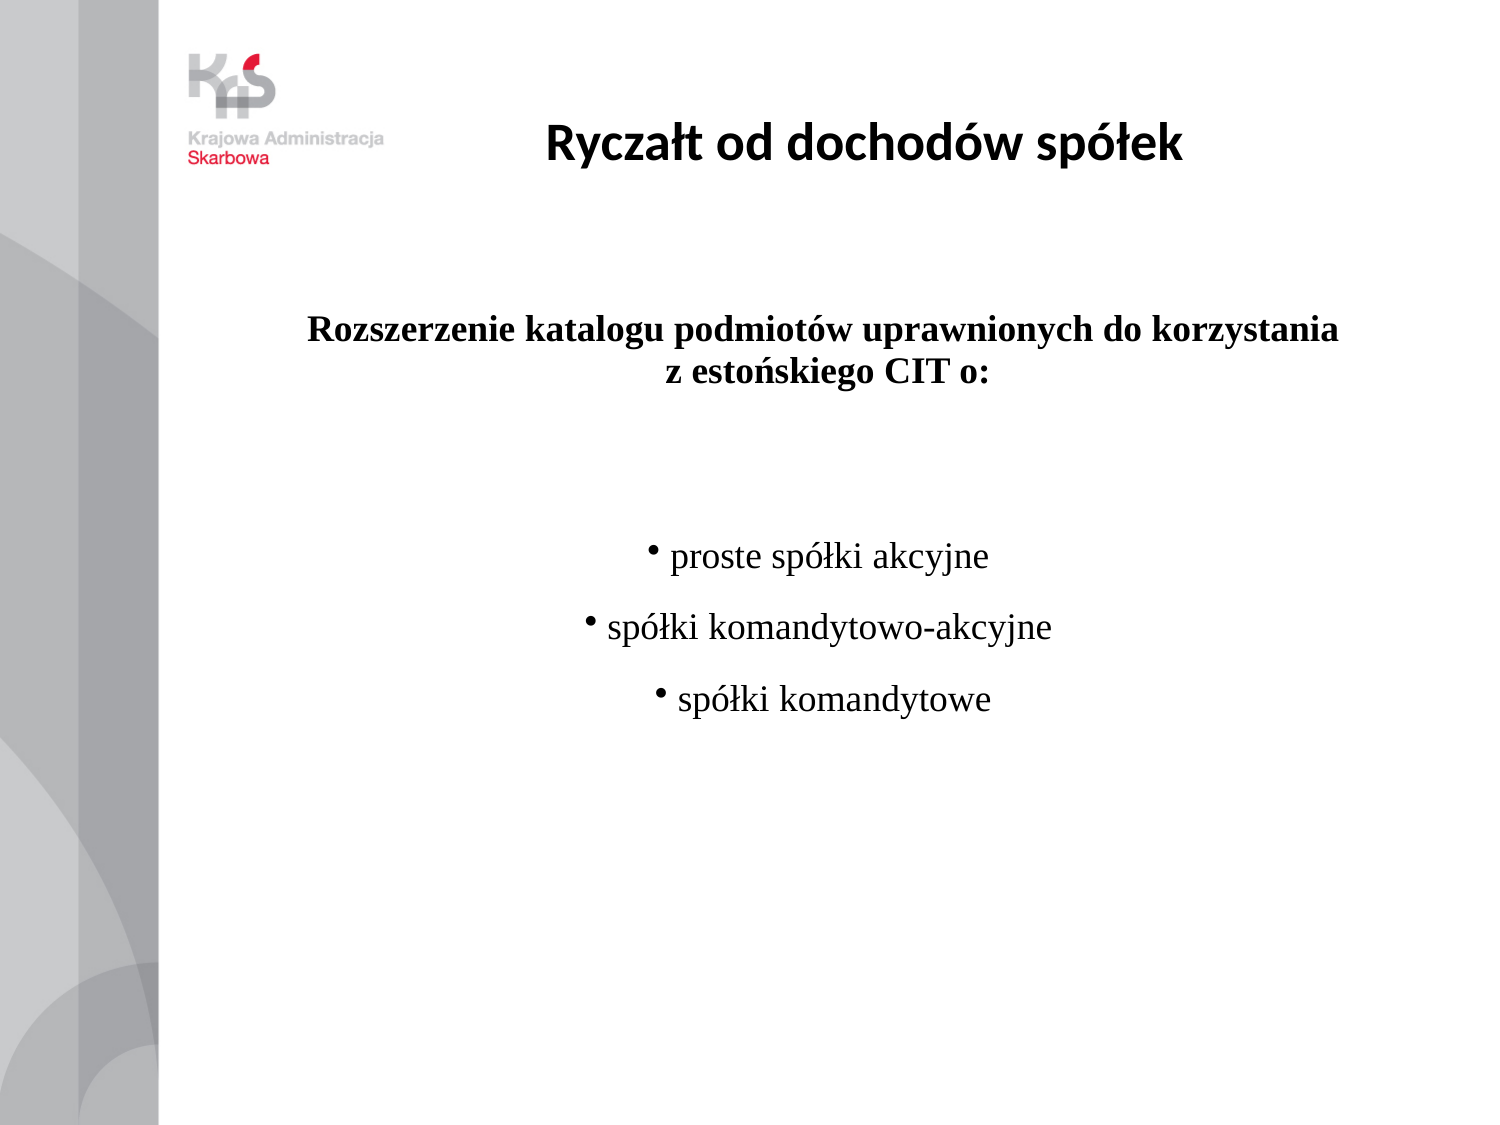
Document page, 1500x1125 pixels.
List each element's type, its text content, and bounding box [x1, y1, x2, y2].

title Ryczałt od dochodów spółek [324, 44, 1418, 206]
subtitle Rozszerzenie katalogu podmiotów uprawnionych do korzystania z estońskiego CIT o: proste spółki akcyjne spółki komandytowo-akcyjne spółki komandytowe [200, 206, 1447, 886]
picture [0, 0, 1500, 1125]
